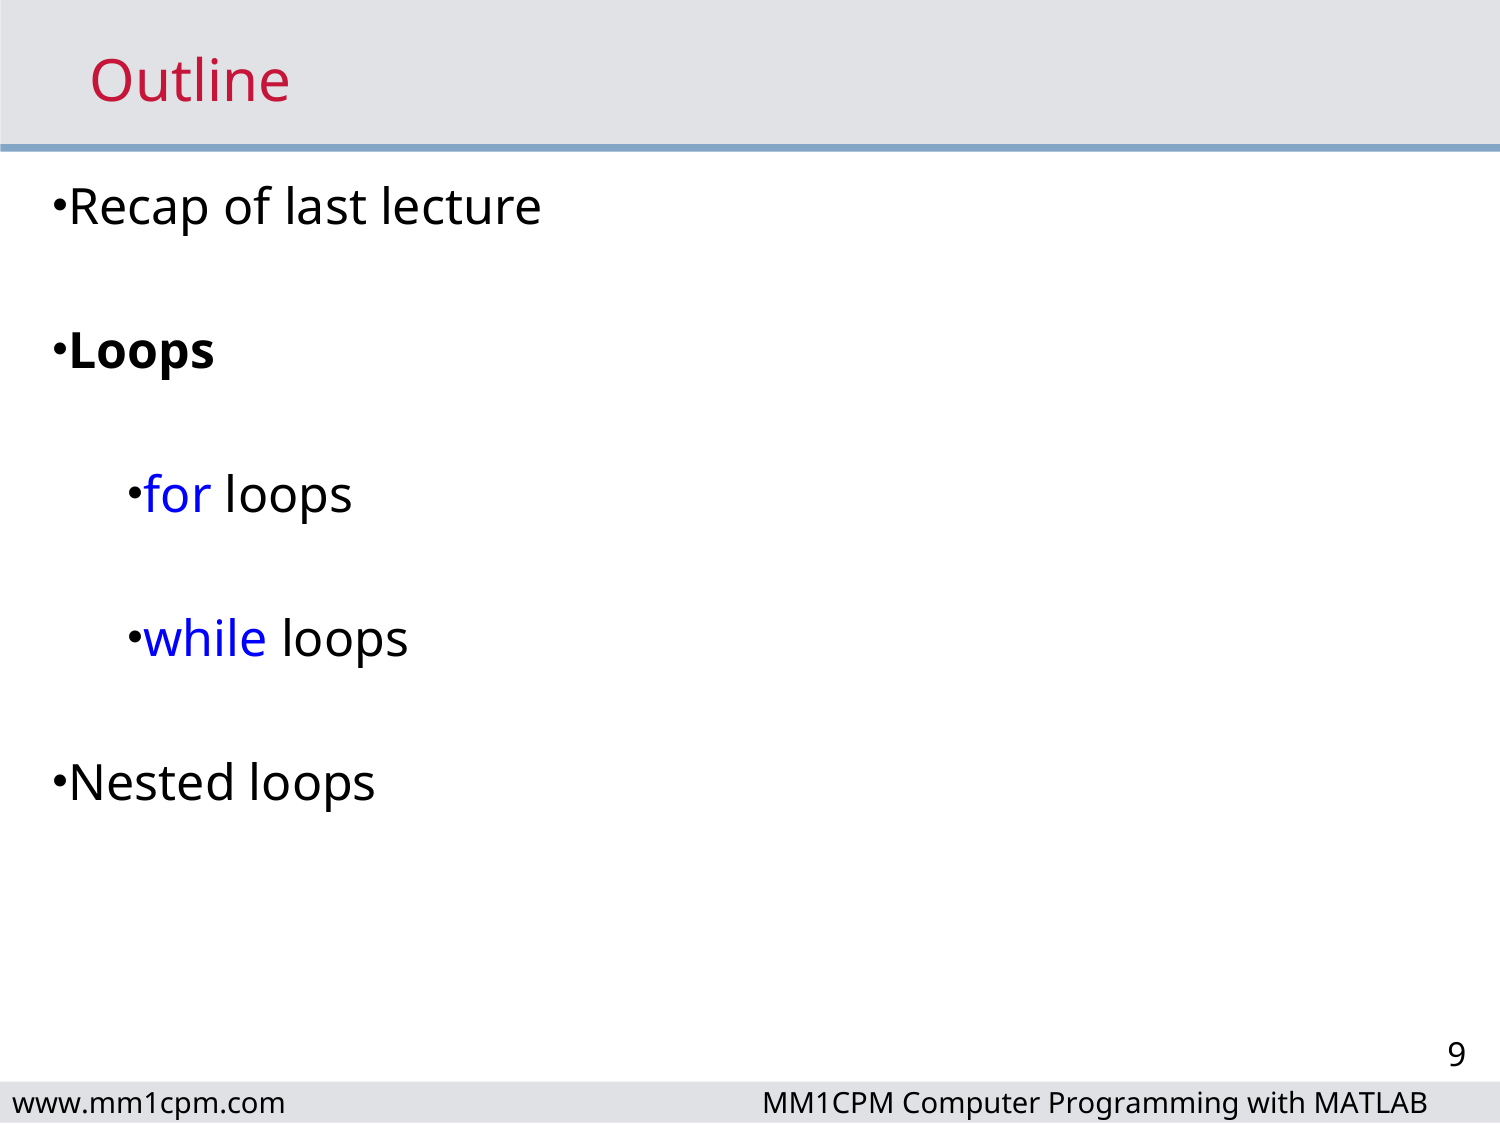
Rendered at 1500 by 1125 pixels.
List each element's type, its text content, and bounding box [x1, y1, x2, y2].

text_box <number> [1432, 1025, 1500, 1096]
title Outline [74, 26, 1313, 132]
text_box Recap of last lecture Loops for loops while loops Nested loops [36, 167, 1500, 819]
